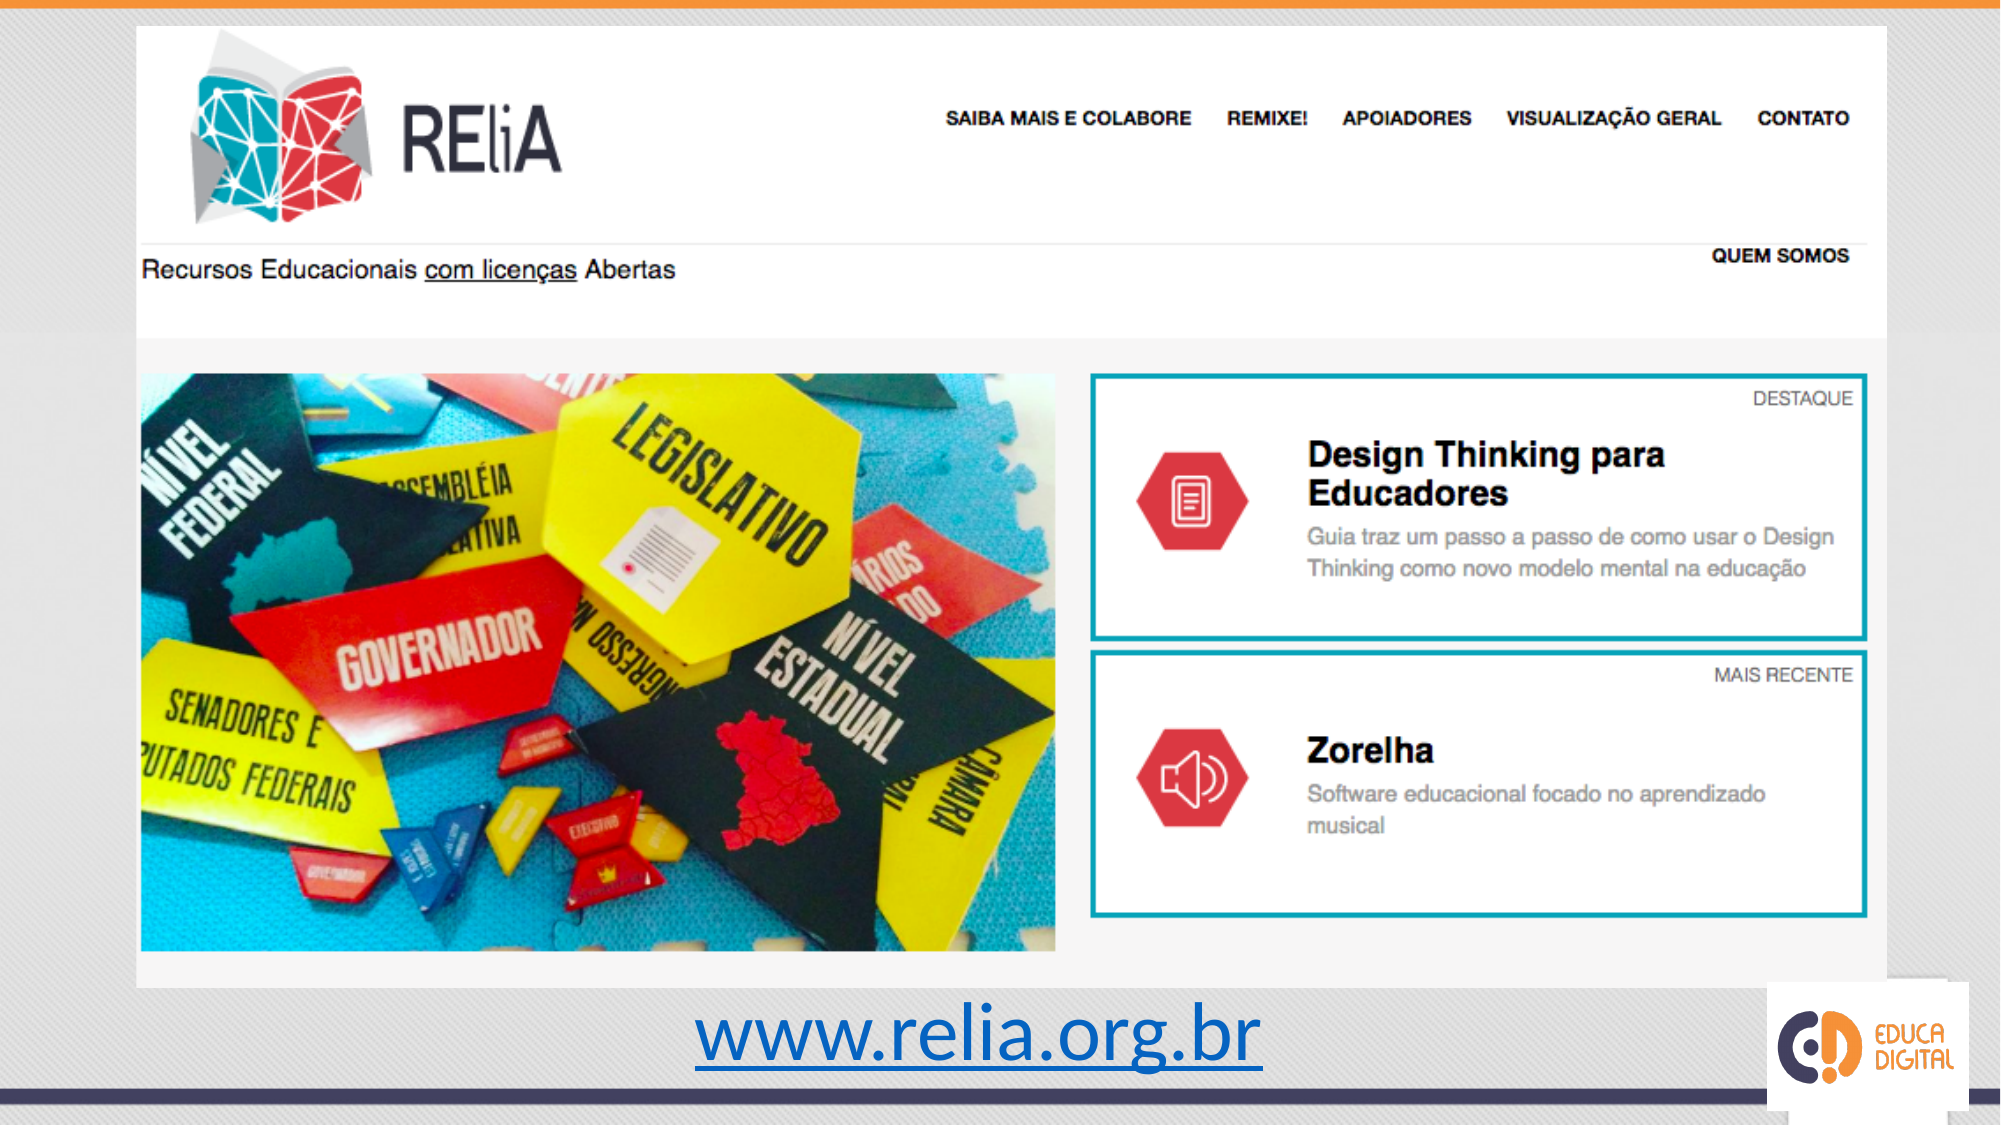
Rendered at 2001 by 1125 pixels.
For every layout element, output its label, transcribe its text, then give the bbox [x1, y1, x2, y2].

picture [0, 0, 2001, 1125]
text_box www.relia.org.br [409, 969, 1566, 1085]
